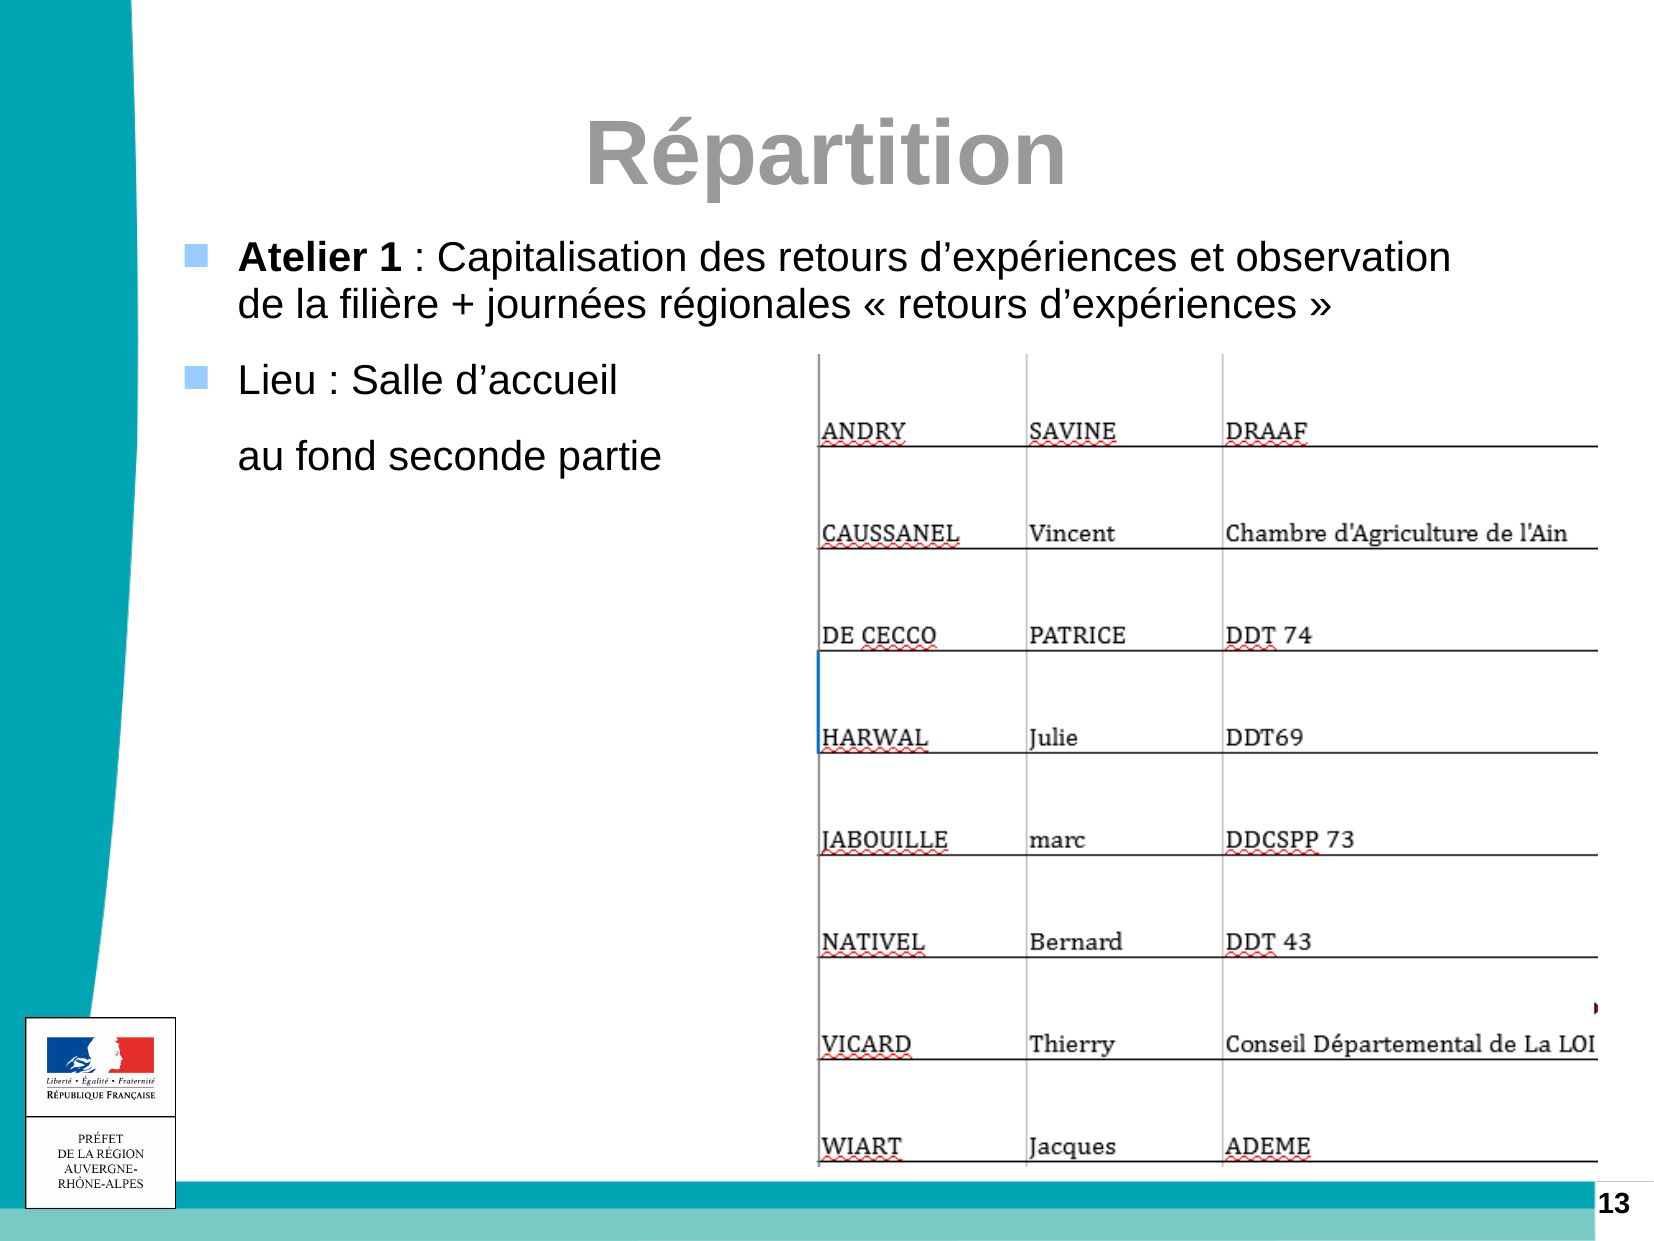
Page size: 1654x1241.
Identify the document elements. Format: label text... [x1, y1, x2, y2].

title Répartition [82, 49, 1571, 257]
list Atelier 1 : Capitalisation des retours d’expériences et observation de la filière + journées régionales « retours d’expériences » Lieu : Salle d’accueil au fond seconde partie [166, 233, 1497, 1000]
picture [0, 0, 1654, 1241]
